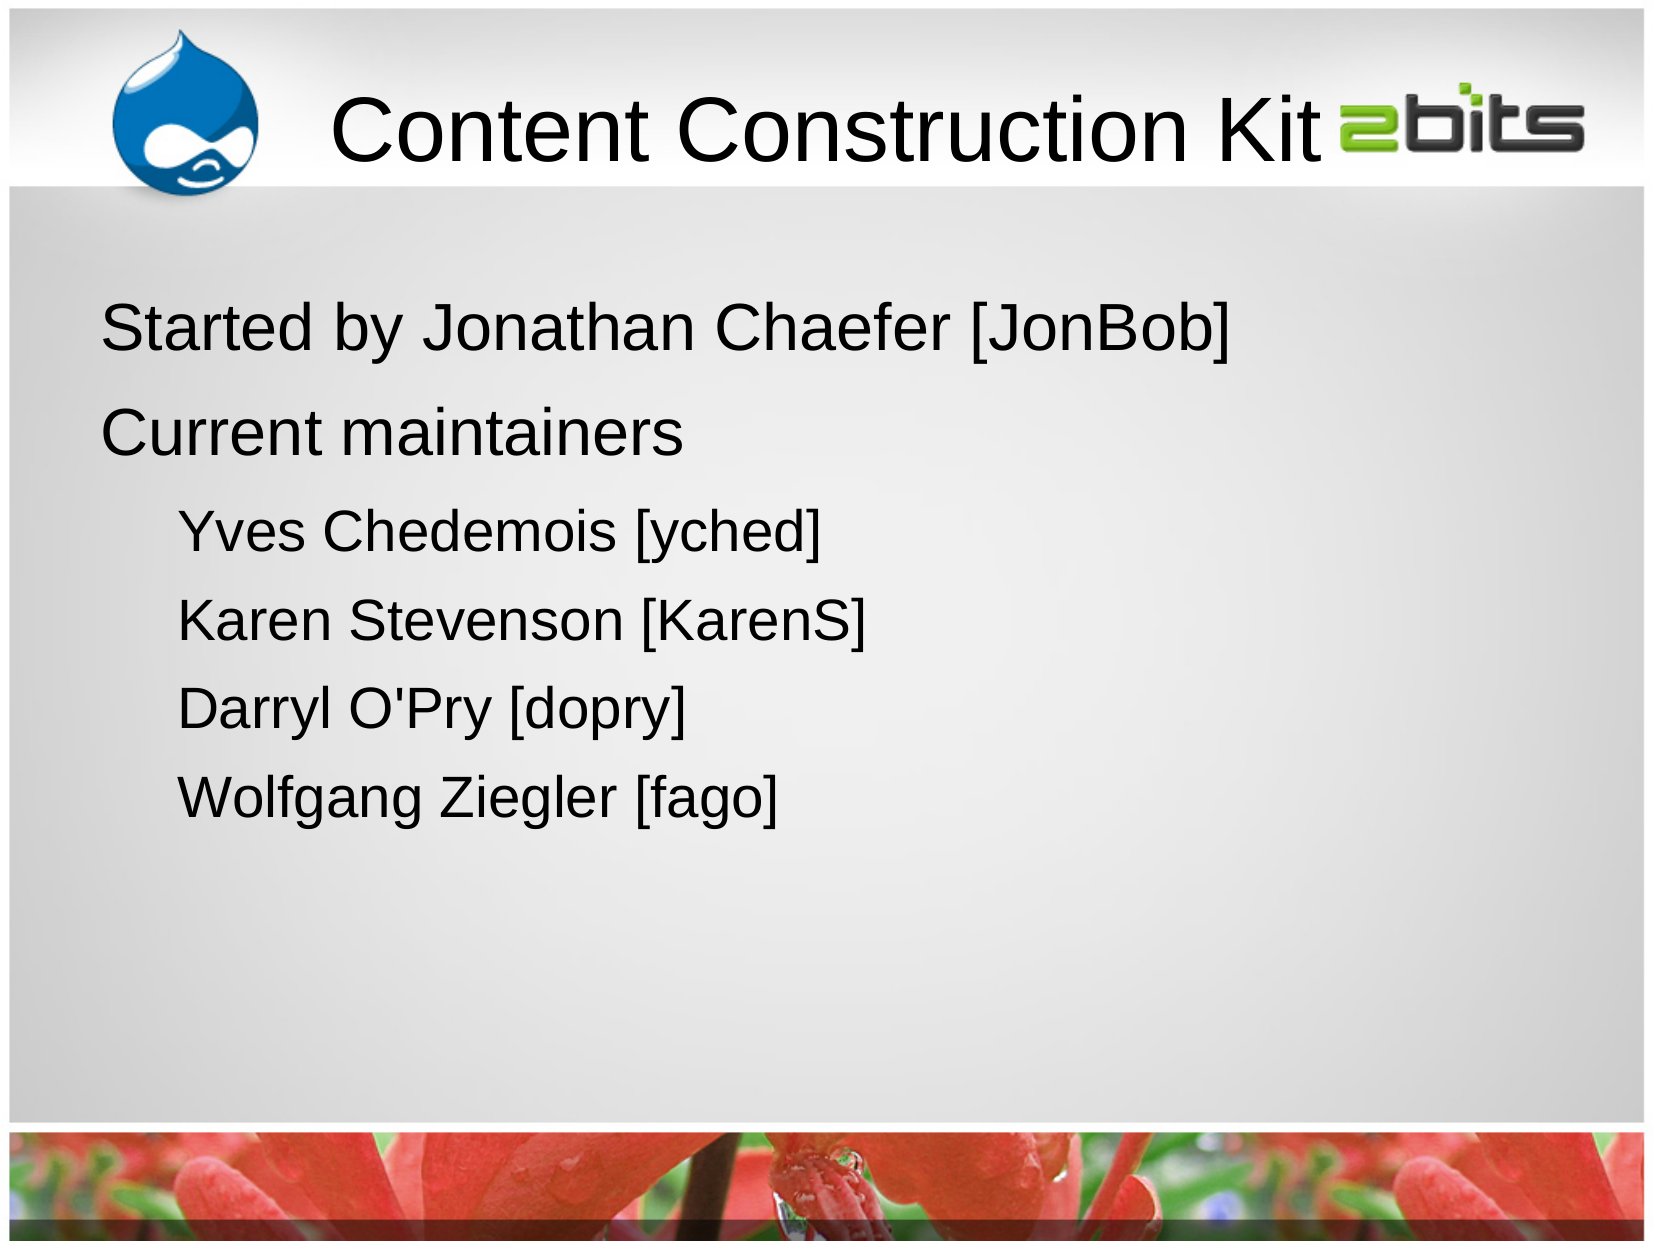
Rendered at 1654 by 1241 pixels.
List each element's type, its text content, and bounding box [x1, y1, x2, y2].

title Content Construction Kit [82, 33, 1571, 226]
list Started by Jonathan Chaefer [JonBob] Current maintainers Yves Chedemois [yched] Karen Stevenson [KarenS] Darryl O'Pry [dopry] Wolfgang Ziegler [fago] [82, 290, 1571, 1094]
picture [0, 0, 1654, 1241]
